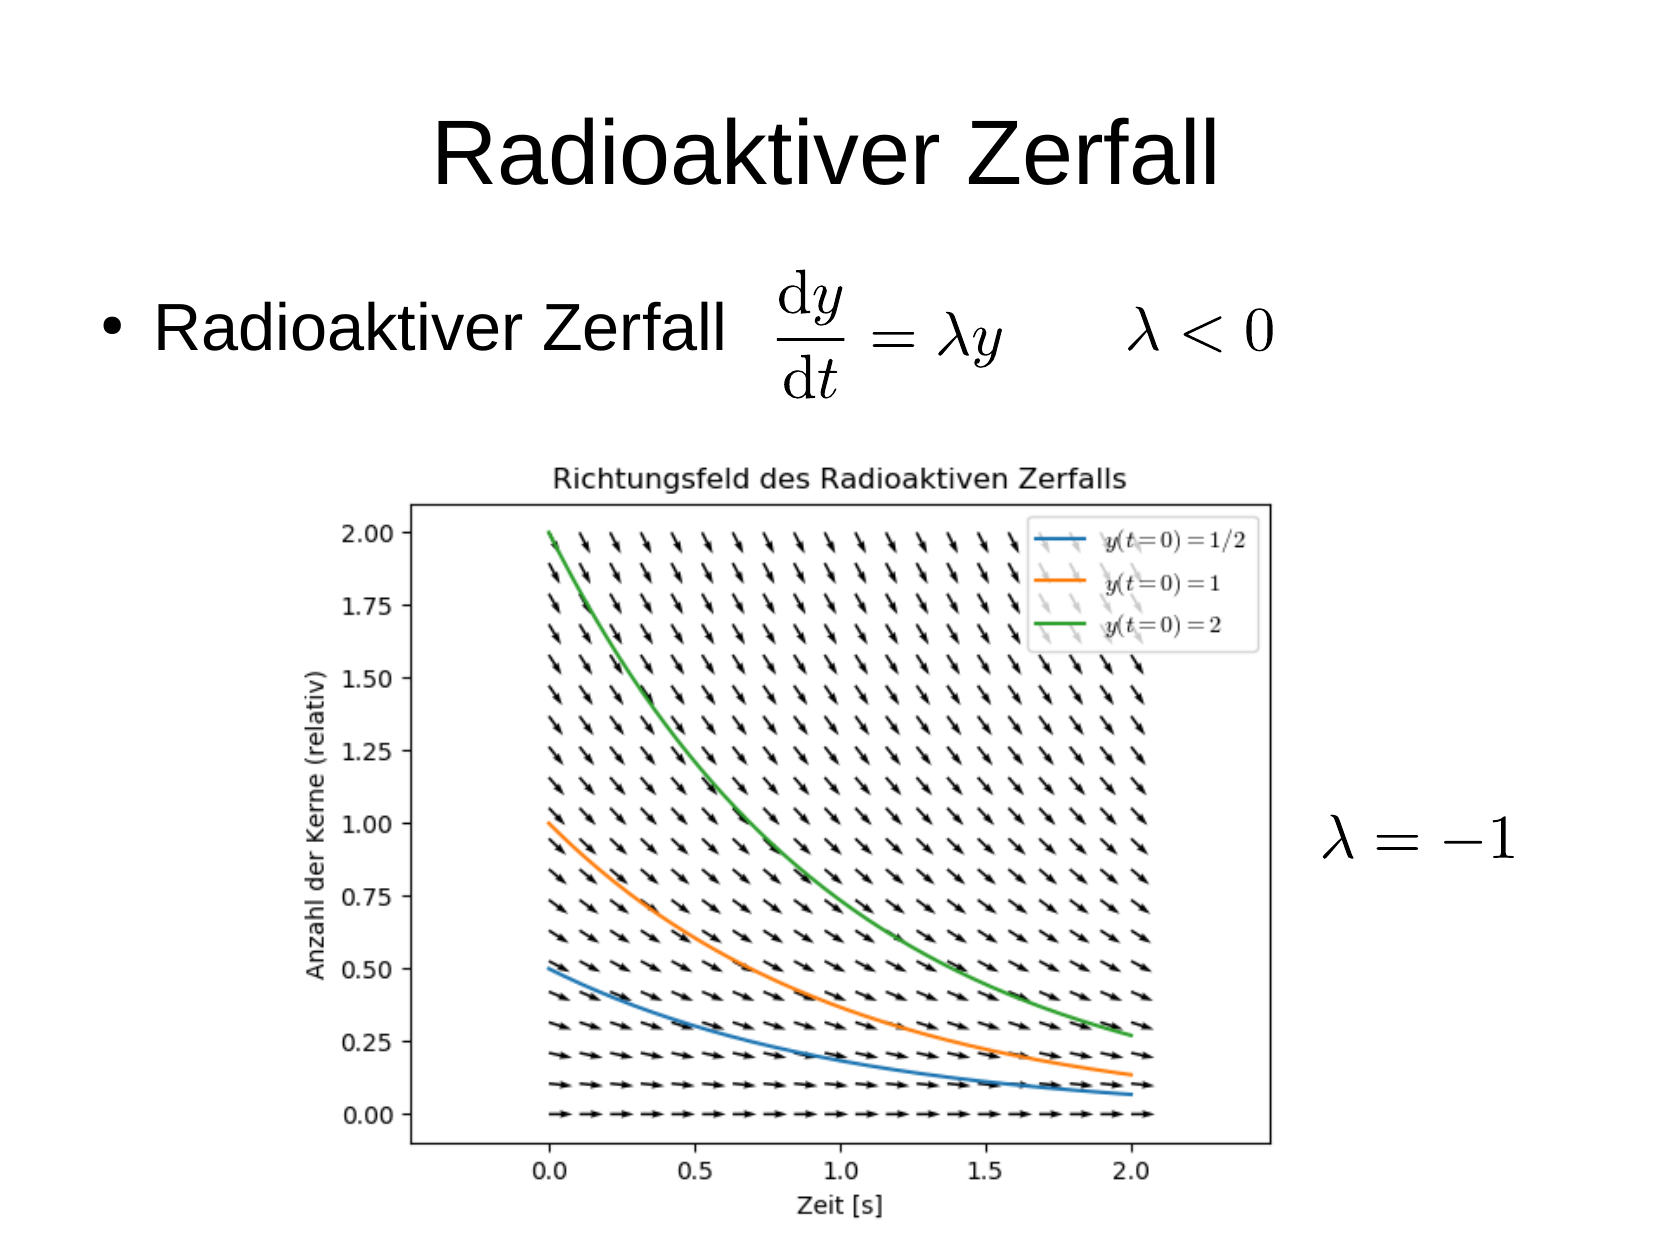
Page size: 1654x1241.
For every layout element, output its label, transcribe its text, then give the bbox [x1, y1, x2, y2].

title Radioaktiver Zerfall [82, 56, 1571, 250]
list Radioaktiver Zerfall [82, 290, 1571, 1094]
text_box [1319, 814, 1519, 864]
text_box [776, 269, 1005, 399]
text_box [1124, 306, 1276, 353]
picture [272, 1094, 1381, 1235]
